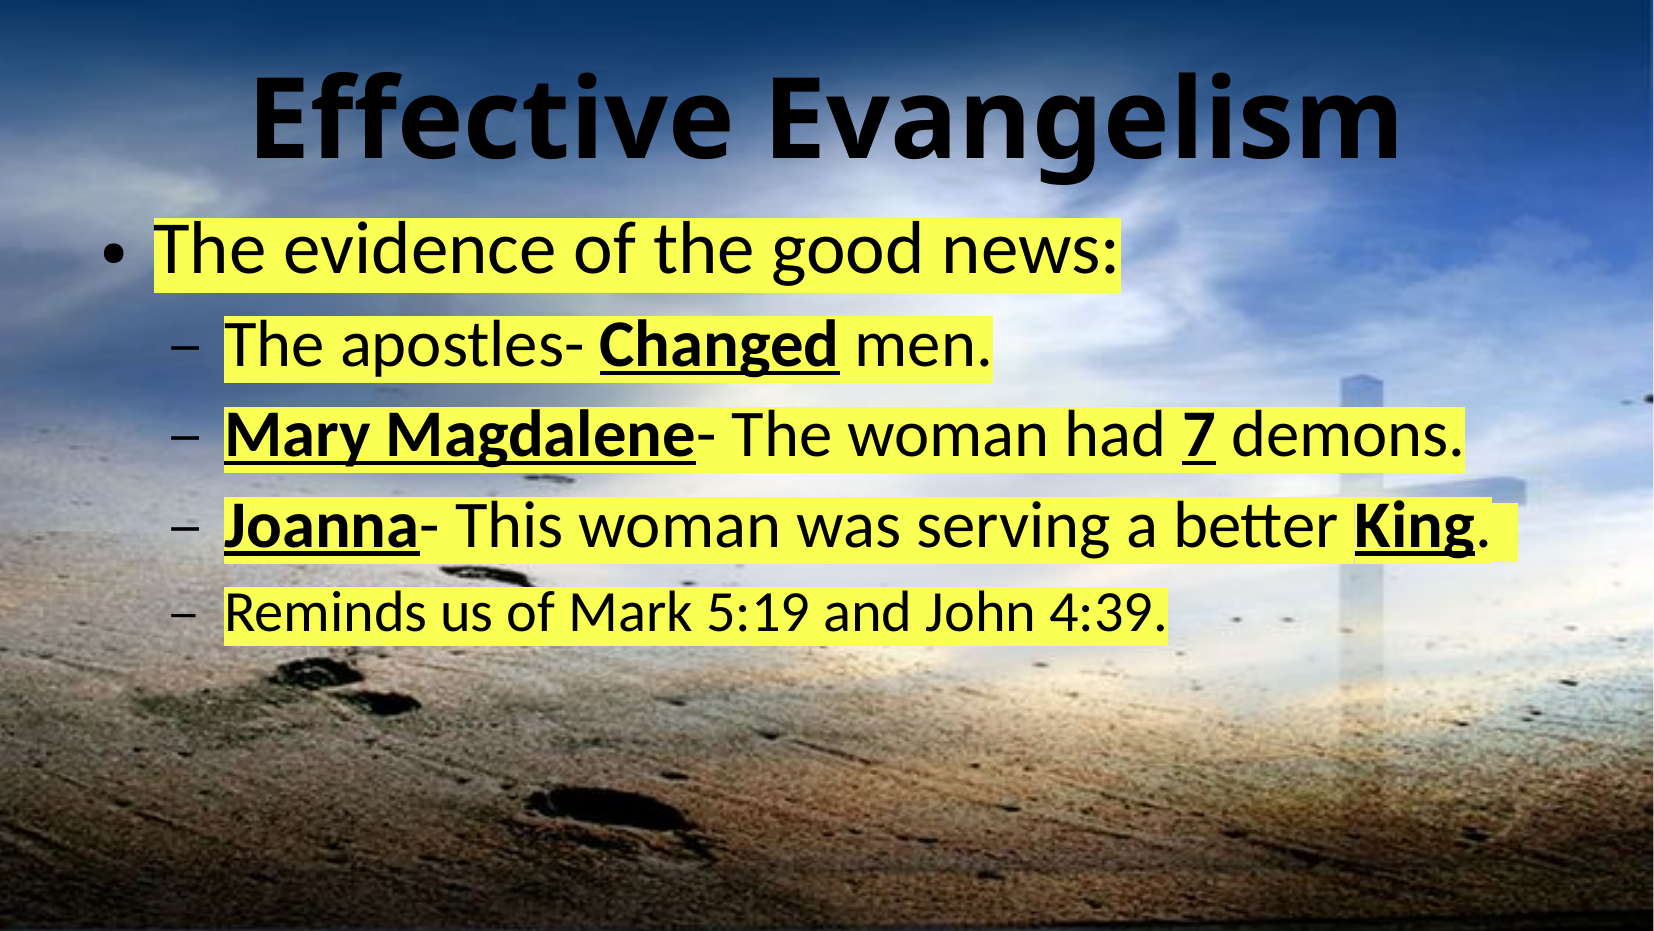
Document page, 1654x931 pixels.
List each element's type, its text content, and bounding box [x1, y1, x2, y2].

list The evidence of the good news: The apostles- Changed men. Mary Magdalene- The woman had 7 demons. Joanna- This woman was serving a better King. Reminds us of Mark 5:19 and John 4:39. [82, 217, 1571, 856]
picture [0, 0, 1654, 931]
title Effective Evangelism [82, 37, 1571, 193]
